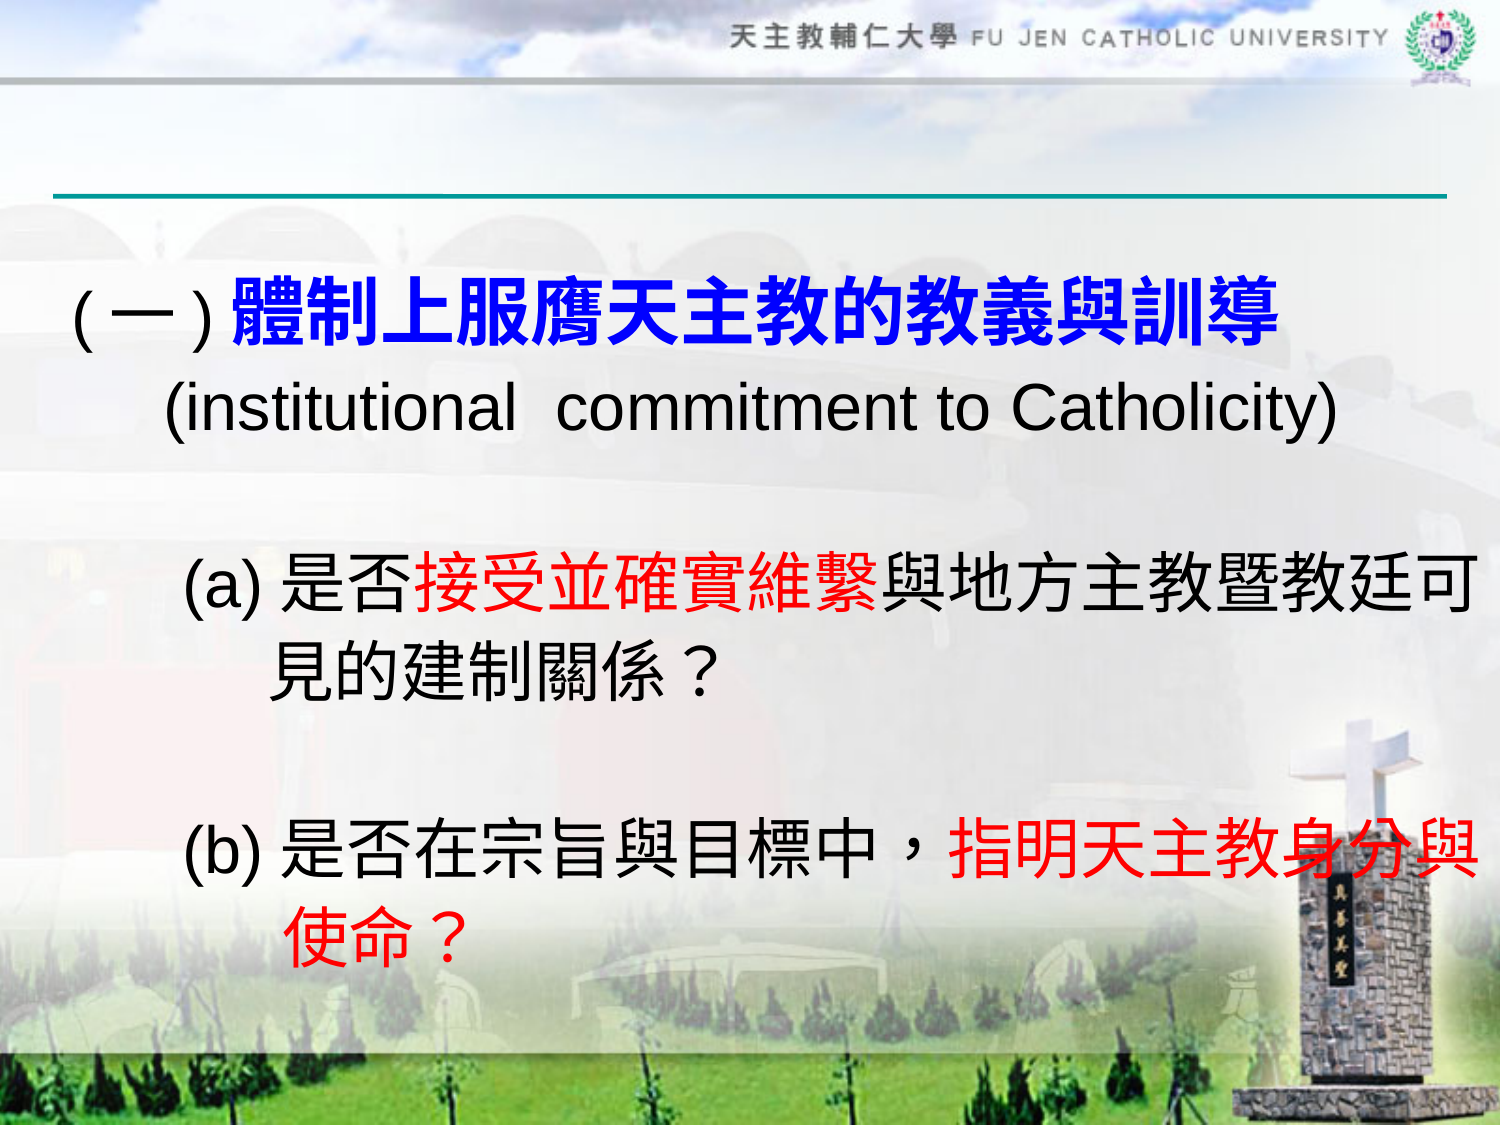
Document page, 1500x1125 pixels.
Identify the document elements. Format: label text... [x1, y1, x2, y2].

list (一)體制上服膺天主教的教義與訓導 (institutional commitment to Catholicity) (a)是否接受並確實維繫與地方主教暨教廷可 見的建制關係？ (b)是否在宗旨與目標中，指明天主教身分與 使命？ [0, 196, 1500, 1012]
